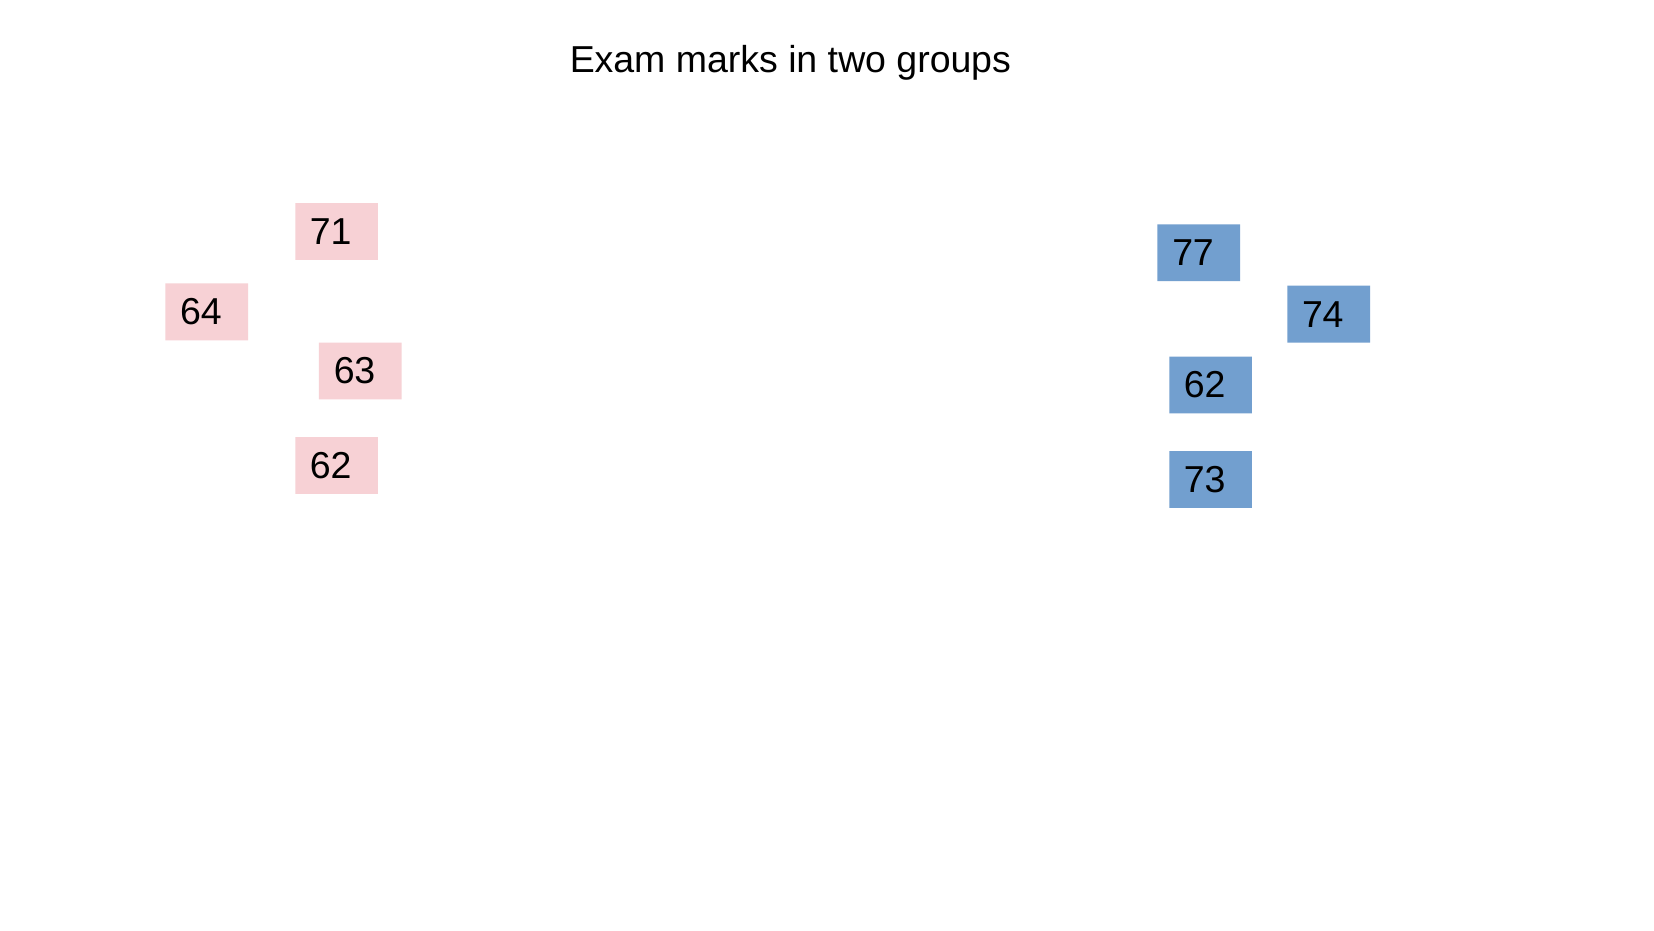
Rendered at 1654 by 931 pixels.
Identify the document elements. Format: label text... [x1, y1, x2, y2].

text_box 74 [1287, 285, 1371, 343]
text_box 73 [1169, 451, 1252, 508]
text_box 71 [295, 203, 378, 260]
text_box 62 [295, 437, 378, 494]
text_box 77 [1157, 224, 1241, 282]
text_box Exam marks in two groups [555, 31, 1087, 88]
text_box 62 [1169, 356, 1252, 414]
text_box 64 [165, 283, 249, 341]
text_box 63 [318, 342, 402, 400]
